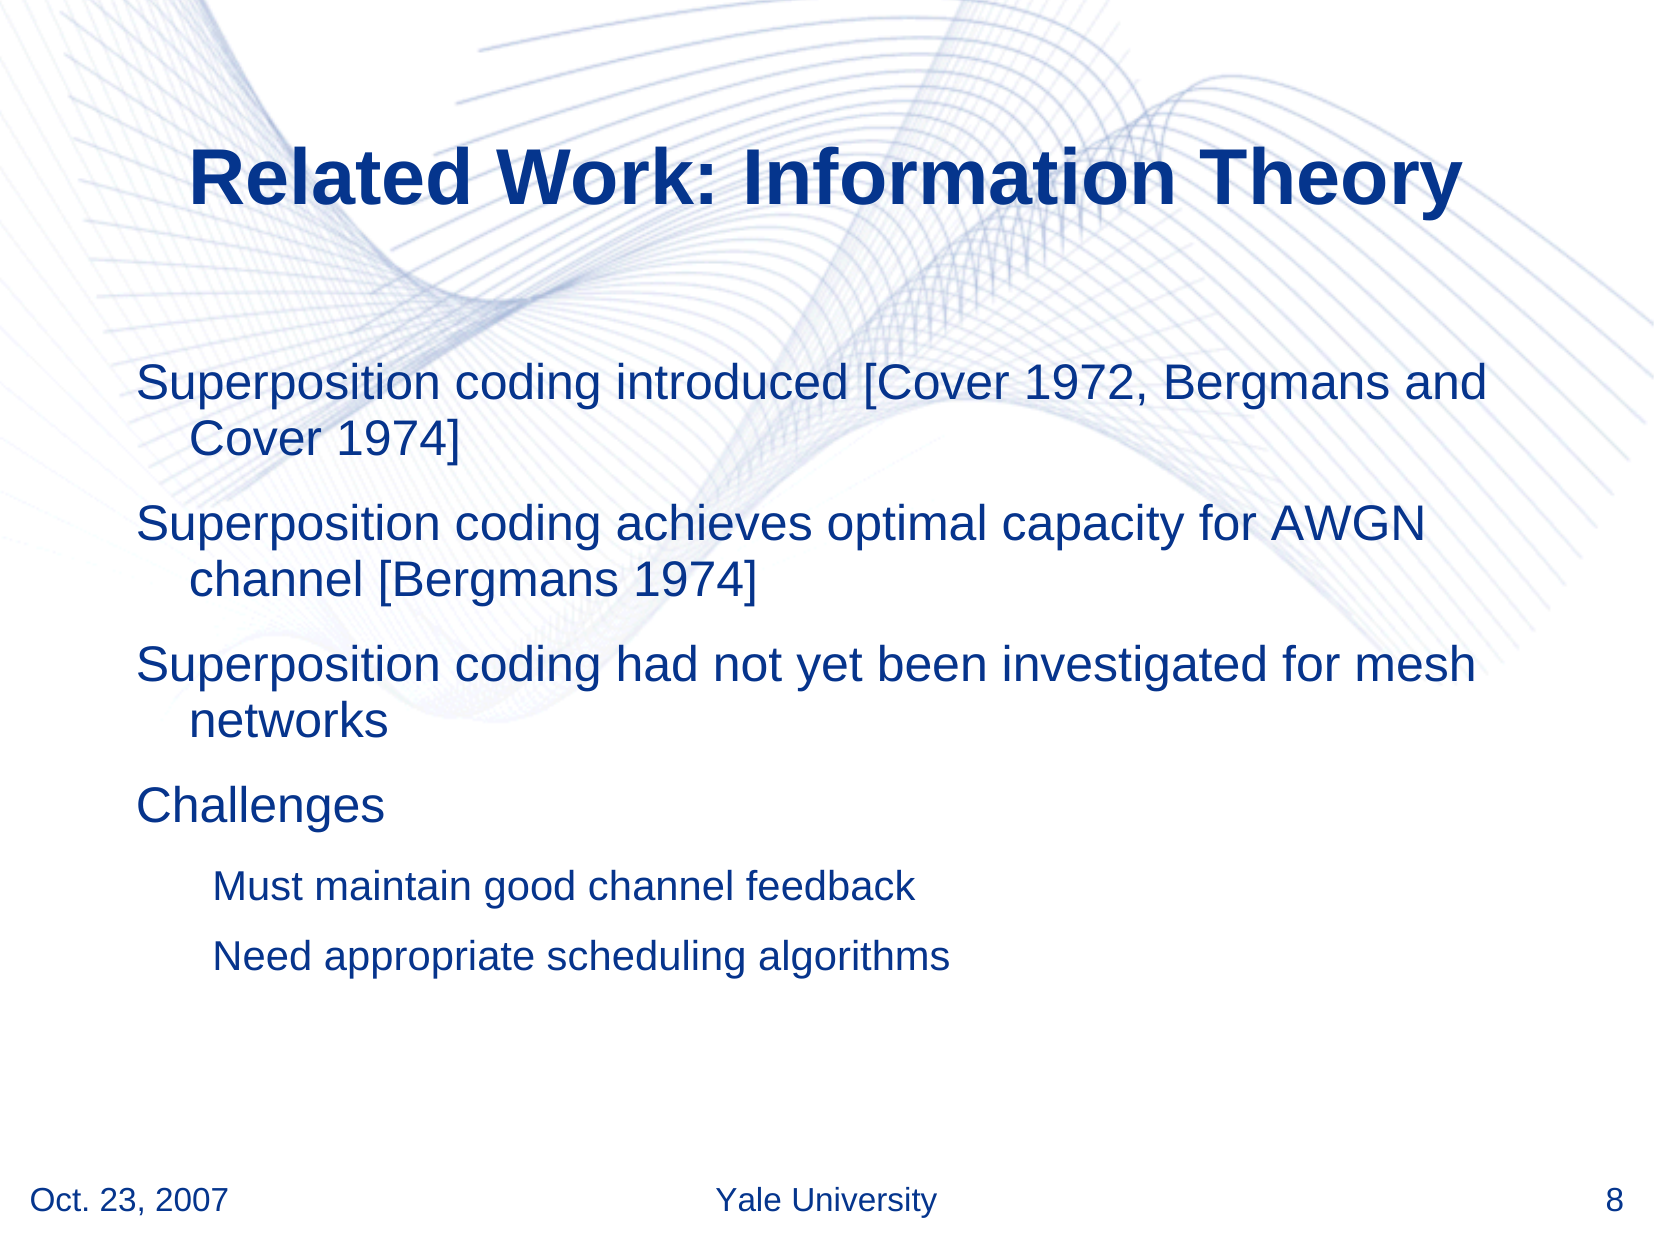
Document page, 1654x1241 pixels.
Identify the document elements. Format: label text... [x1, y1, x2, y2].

title Related Work: Information Theory [118, 66, 1536, 288]
list Superposition coding introduced [Cover 1972, Bergmans and Cover 1974] Superposition coding achieves optimal capacity for AWGN channel [Bergmans 1974] Superposition coding had not yet been investigated for mesh networks Challenges Must maintain good channel feedback Need appropriate scheduling algorithms [118, 354, 1536, 1108]
picture [0, 0, 1654, 1241]
